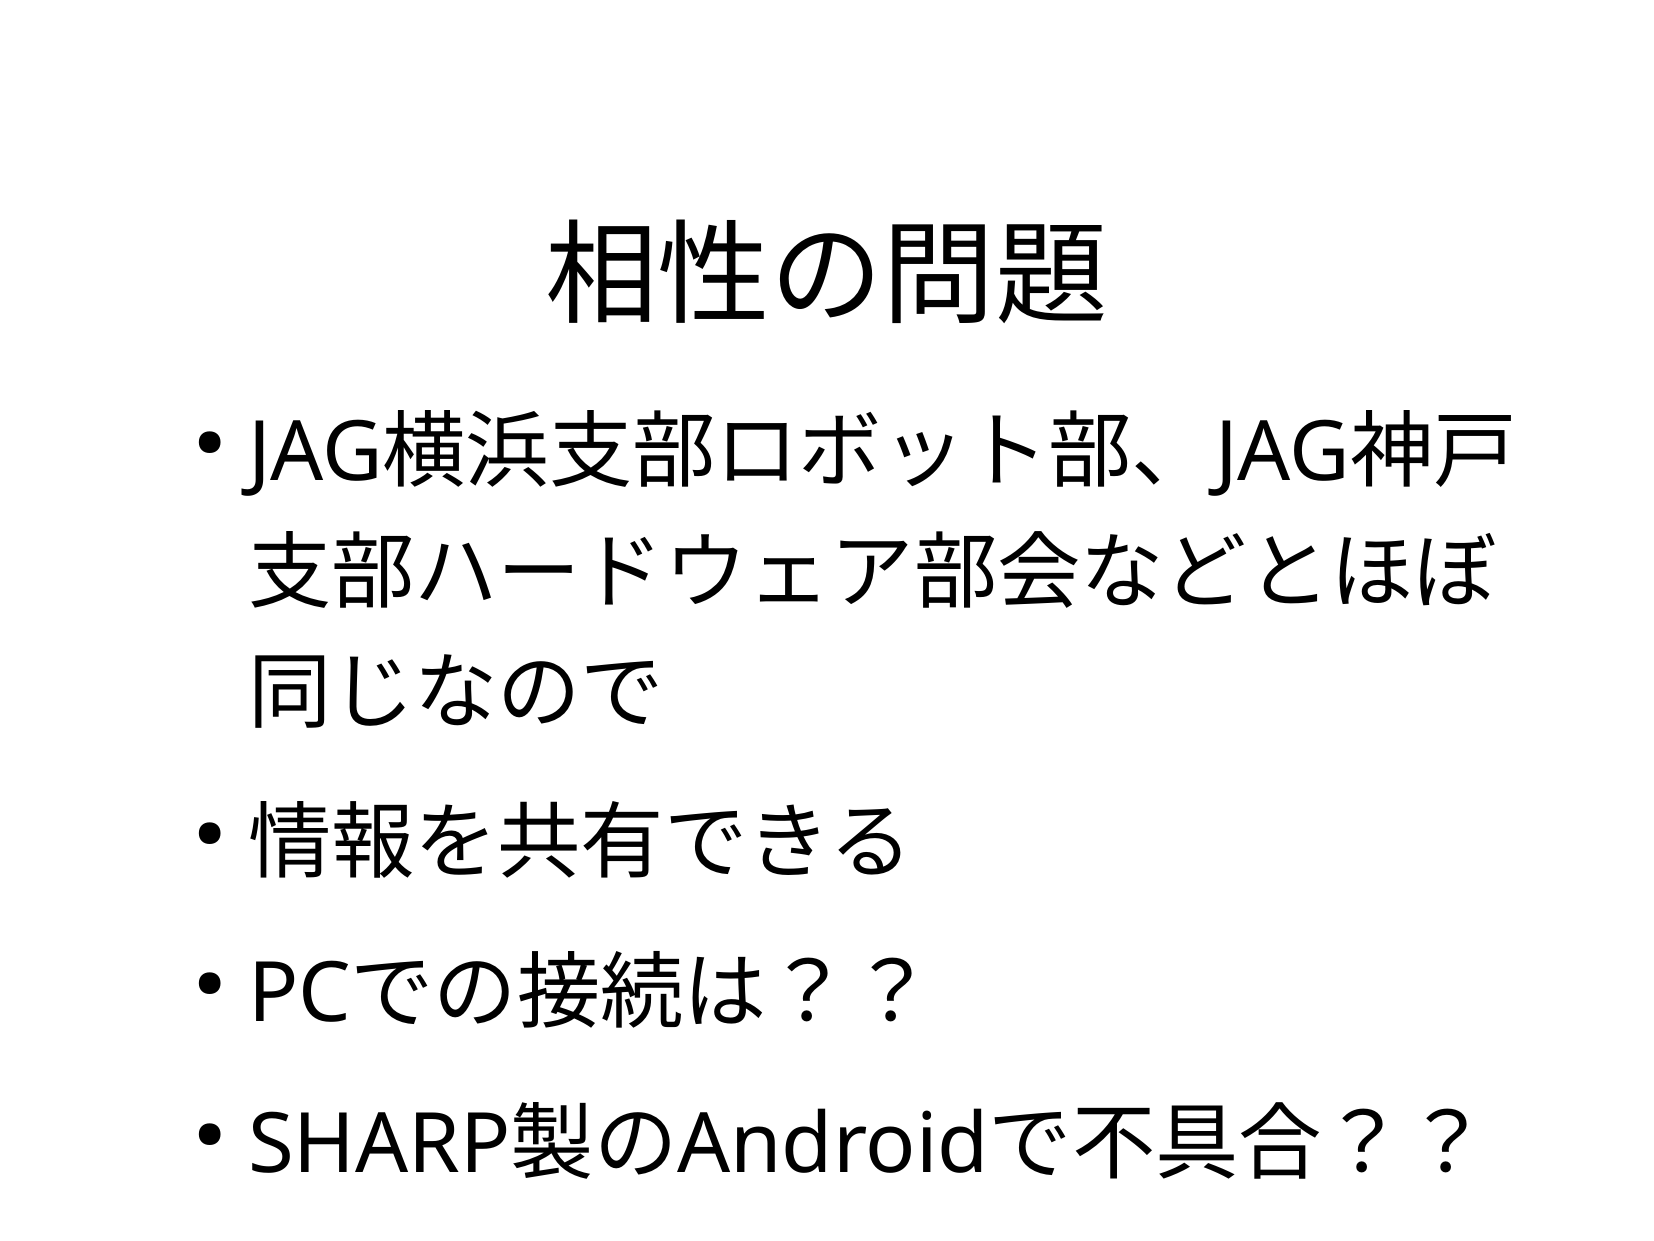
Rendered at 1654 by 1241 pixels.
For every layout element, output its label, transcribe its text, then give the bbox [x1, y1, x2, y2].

list JAG横浜支部ロボット部、JAG神戸支部ハードウェア部会などとほぼ同じなので 情報を共有できる PCでの接続は？？ SHARP製のAndroidで不具合？？ [177, 383, 1571, 1203]
title 相性の問題 [82, 161, 1571, 369]
